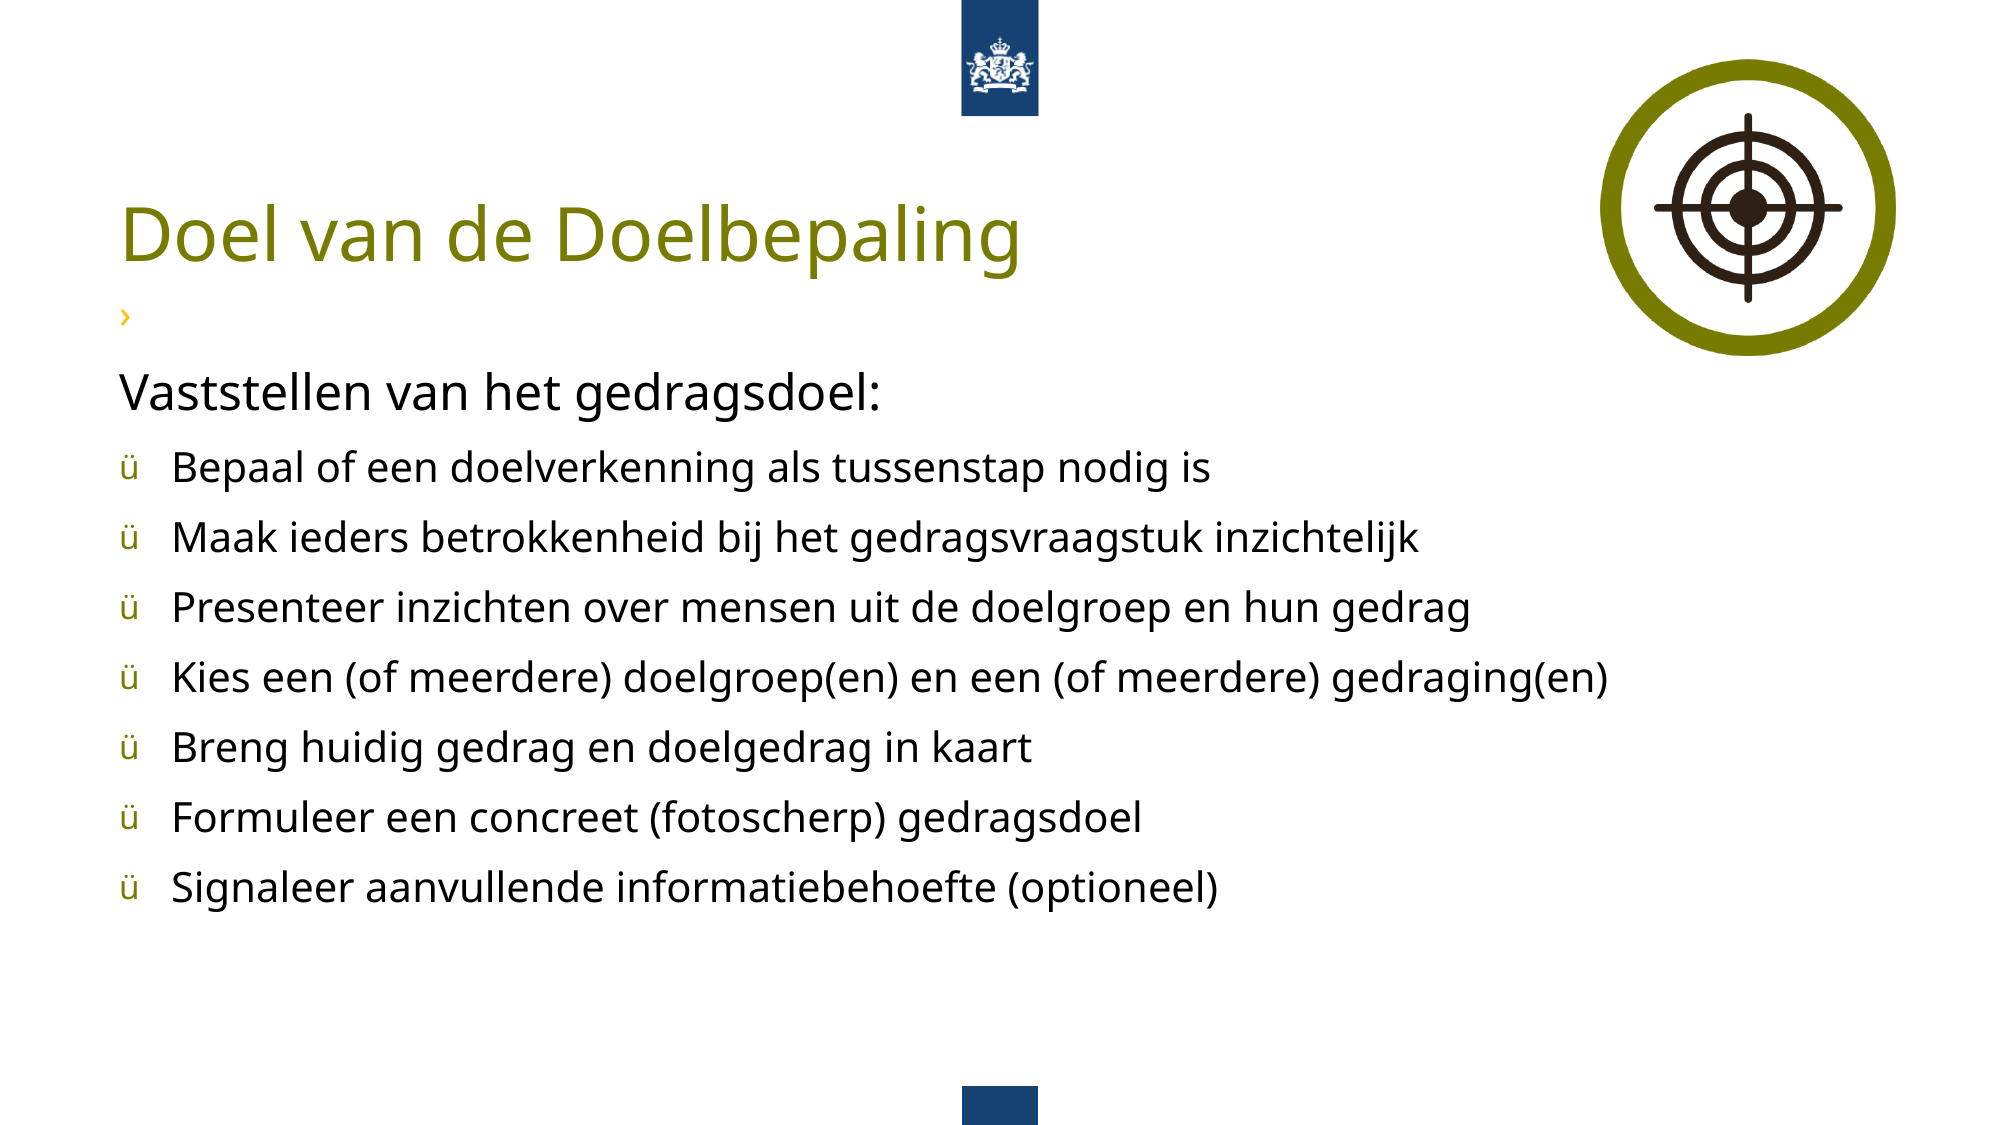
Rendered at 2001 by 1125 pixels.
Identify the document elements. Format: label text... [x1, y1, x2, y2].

picture [1600, 59, 1896, 356]
list Vaststellen van het gedragsdoel: Bepaal of een doelverkenning als tussenstap nodig is Maak ieders betrokkenheid bij het gedragsvraagstuk inzichtelijk Presenteer inzichten over mensen uit de doelgroep en hun gedrag Kies een (of meerdere) doelgroep(en) en een (of meerdere) gedraging(en) Breng huidig gedrag en doelgedrag in kaart Formuleer een concreet (fotoscherp) gedragsdoel Signaleer aanvullende informatiebehoefte (optioneel) [104, 286, 1897, 921]
title Doel van de Doelbepaling [104, 129, 1600, 286]
